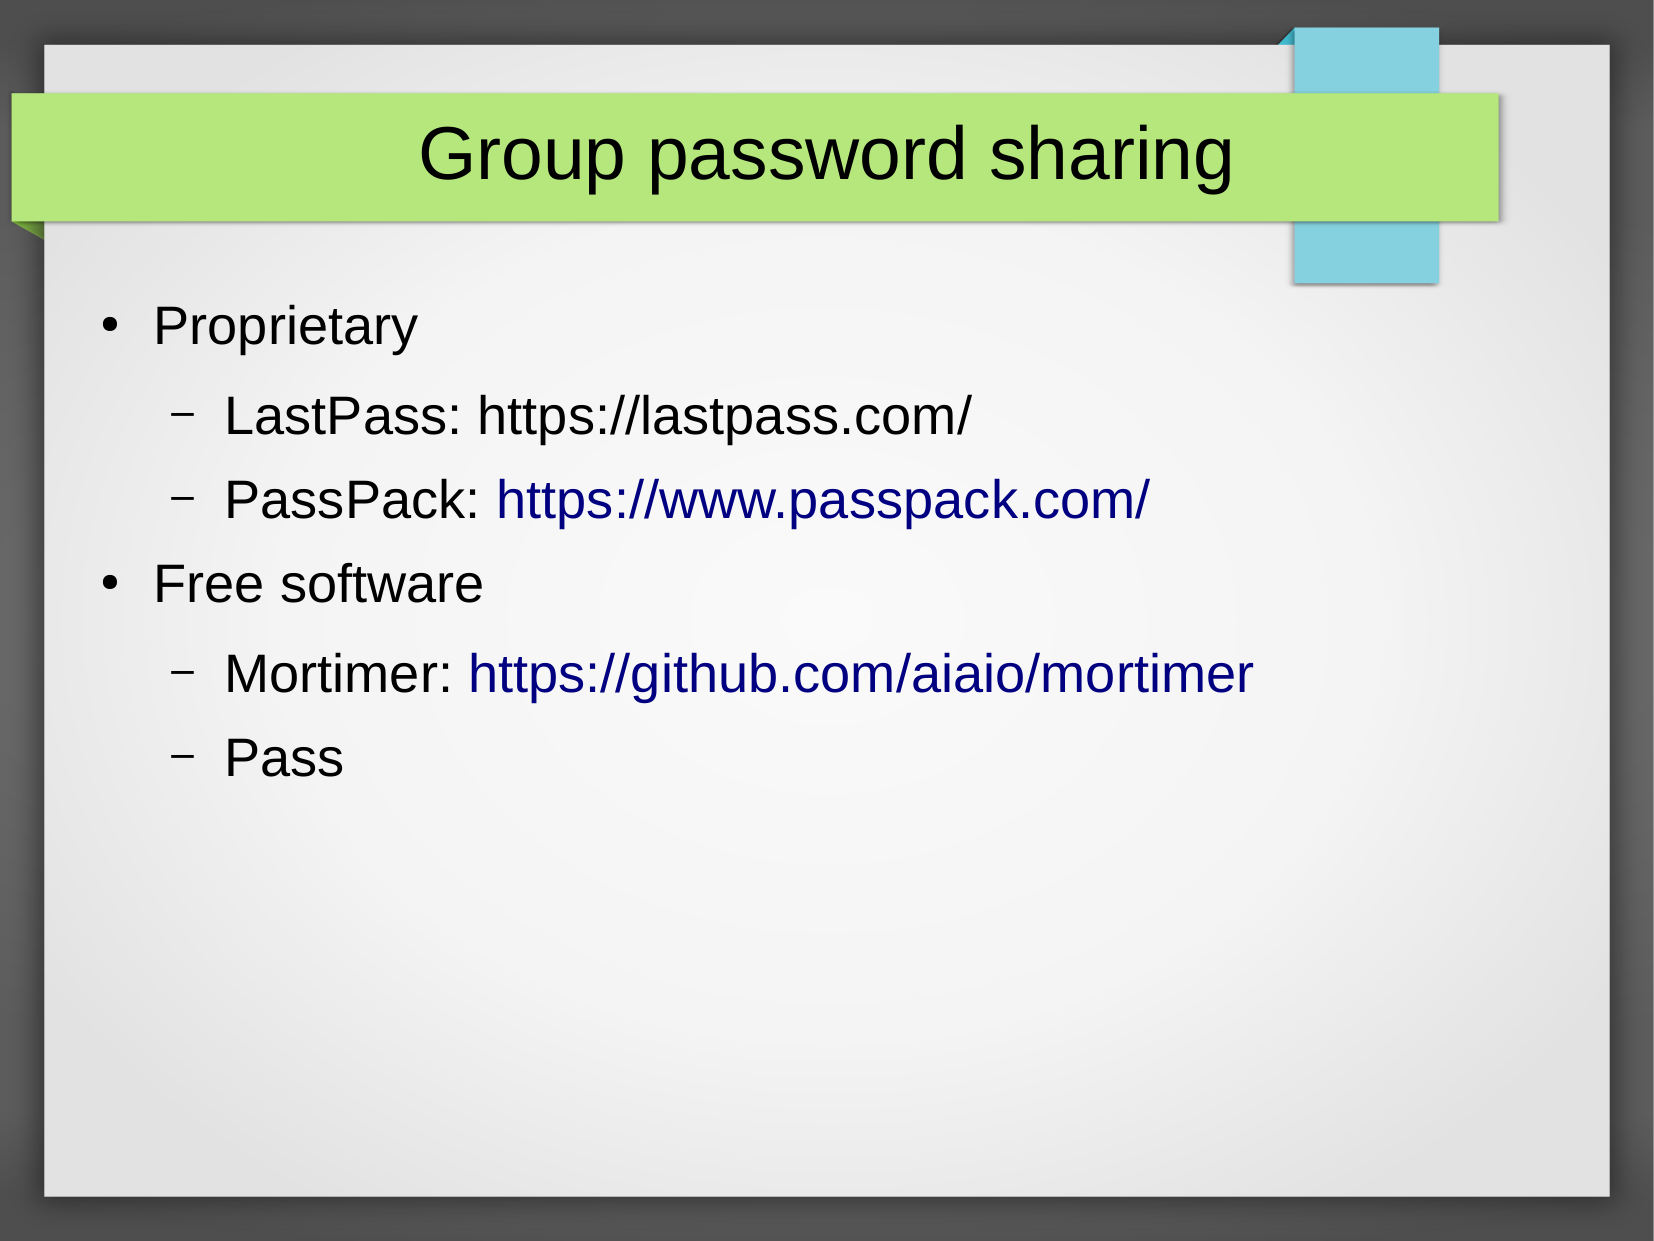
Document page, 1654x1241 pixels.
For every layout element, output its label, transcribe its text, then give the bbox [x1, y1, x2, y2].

picture [0, 0, 1654, 1241]
list Proprietary LastPass: https://lastpass.com/ PassPack: https://www.passpack.com/ Free software Mortimer: https://github.com/aiaio/mortimer Pass [82, 295, 1571, 1015]
title Group password sharing [165, 94, 1489, 213]
